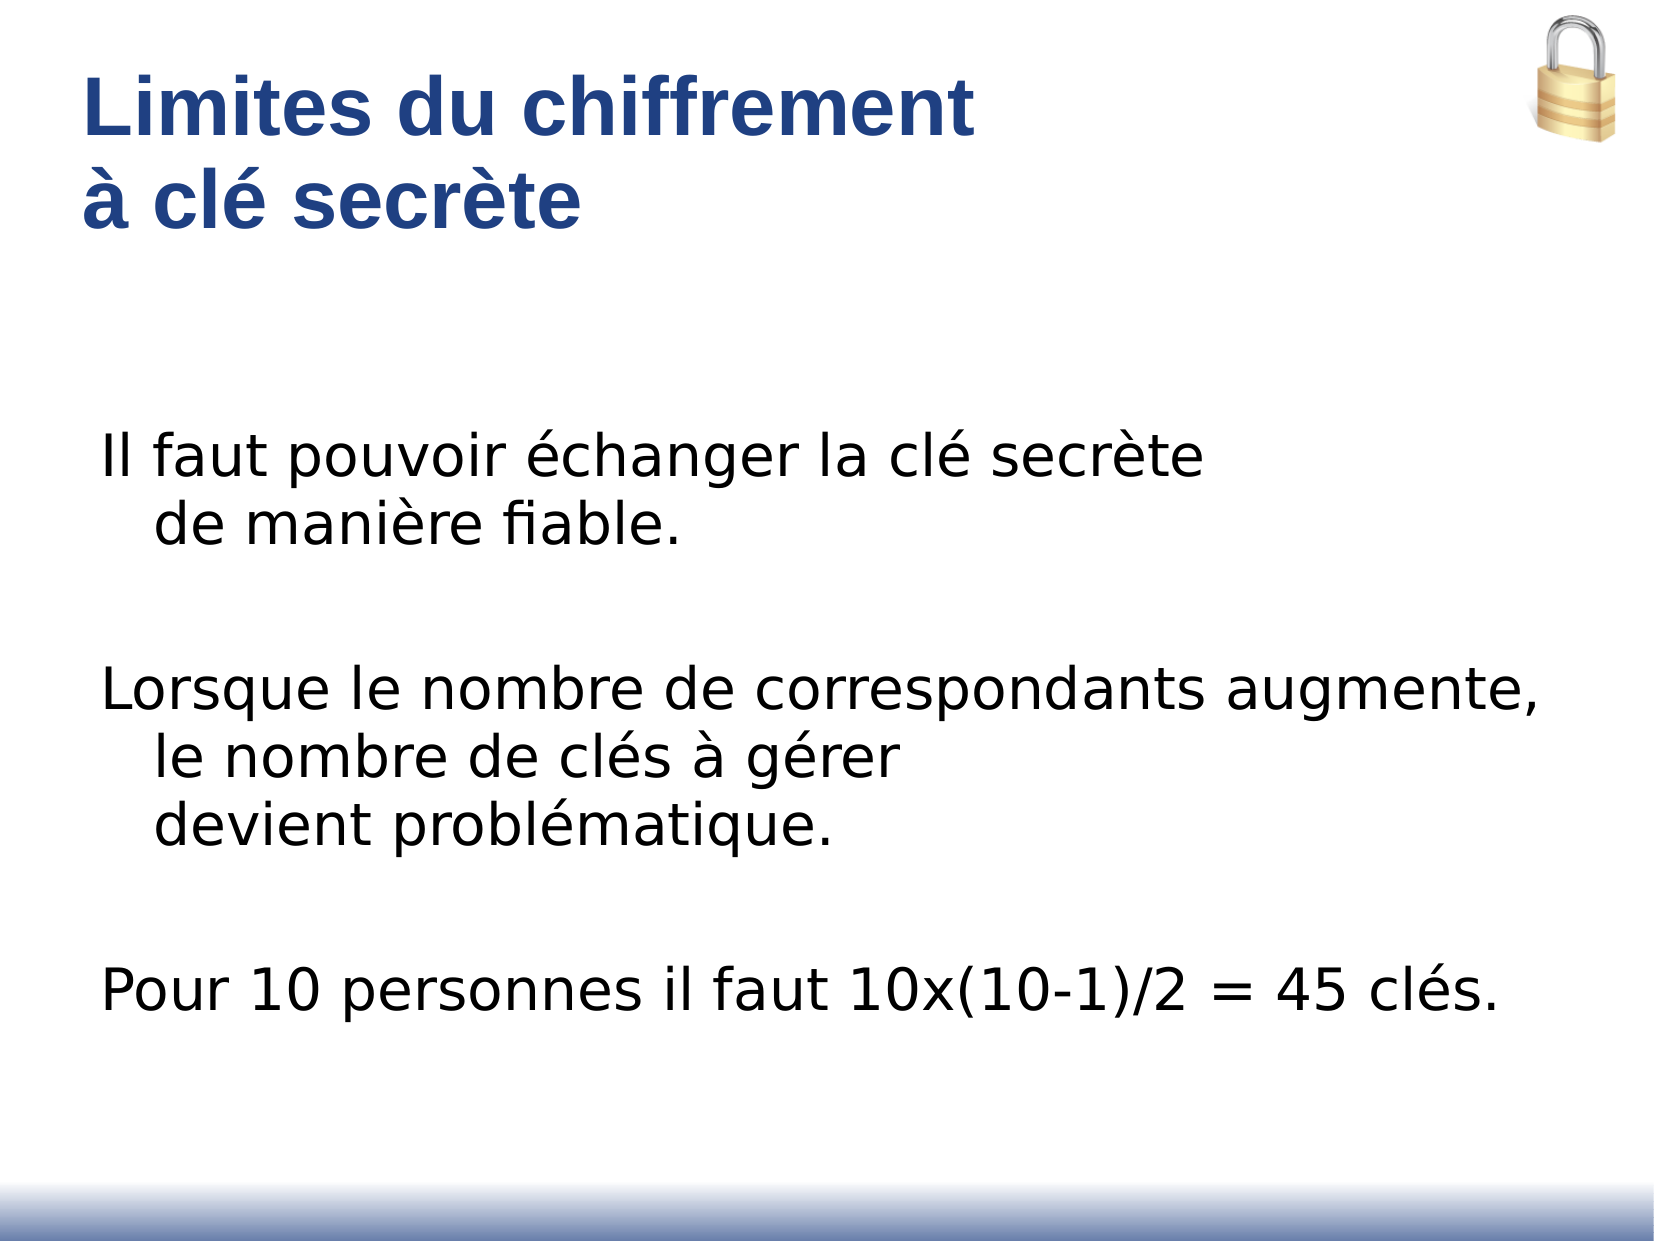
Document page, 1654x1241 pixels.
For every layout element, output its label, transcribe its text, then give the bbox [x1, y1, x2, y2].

picture [1505, 11, 1642, 148]
list Il faut pouvoir échanger la clé secrète de manière fiable. Lorsque le nombre de correspondants augmente, le nombre de clés à gérer devient problématique. Pour 10 personnes il faut 10x(10-1)/2 = 45 clés. [82, 324, 1571, 1123]
title Limites du chiffrement à clé secrète [82, 49, 1571, 257]
